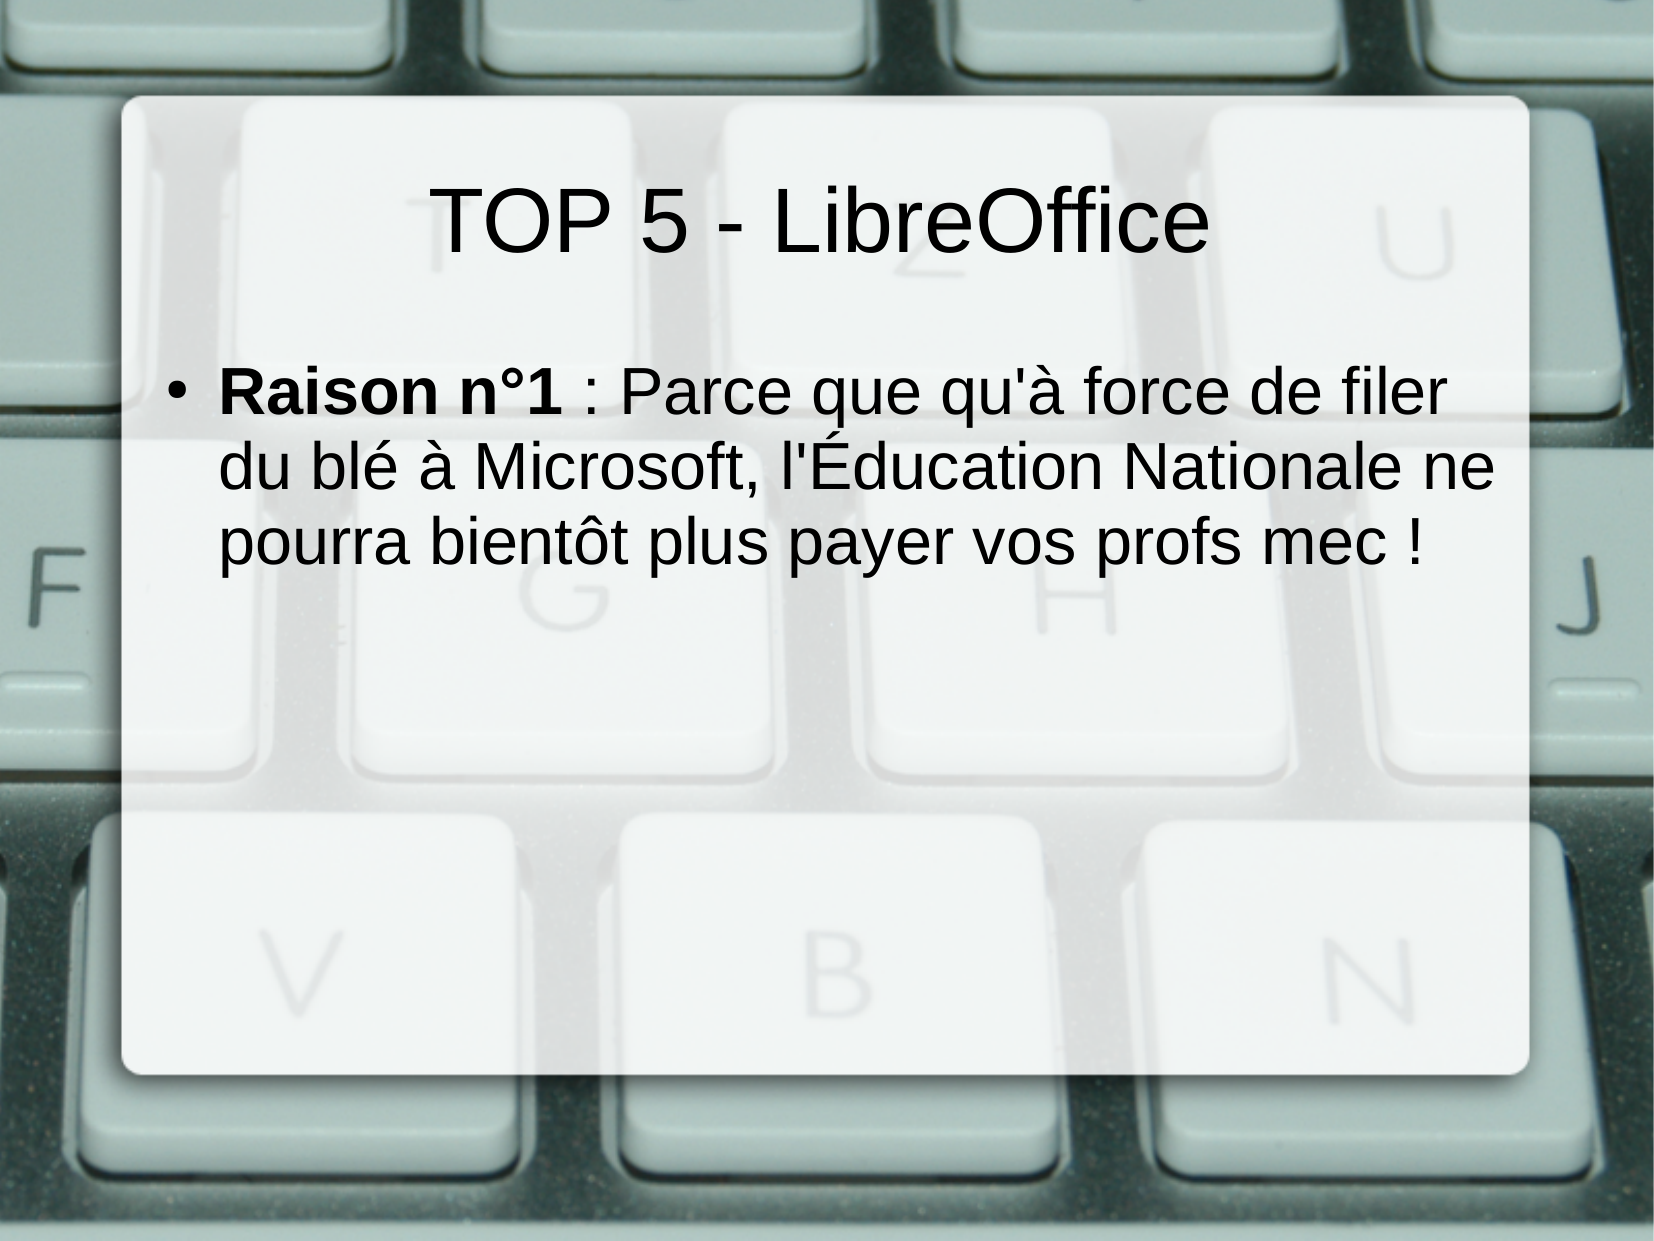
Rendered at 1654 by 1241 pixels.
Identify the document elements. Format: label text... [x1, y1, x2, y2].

list Raison n°1 : Parce que qu'à force de filer du blé à Microsoft, l'Éducation Nationale ne pourra bientôt plus payer vos profs mec ! [147, 354, 1506, 1074]
title TOP 5 - LibreOffice [135, 117, 1506, 325]
picture [0, 0, 1654, 1241]
